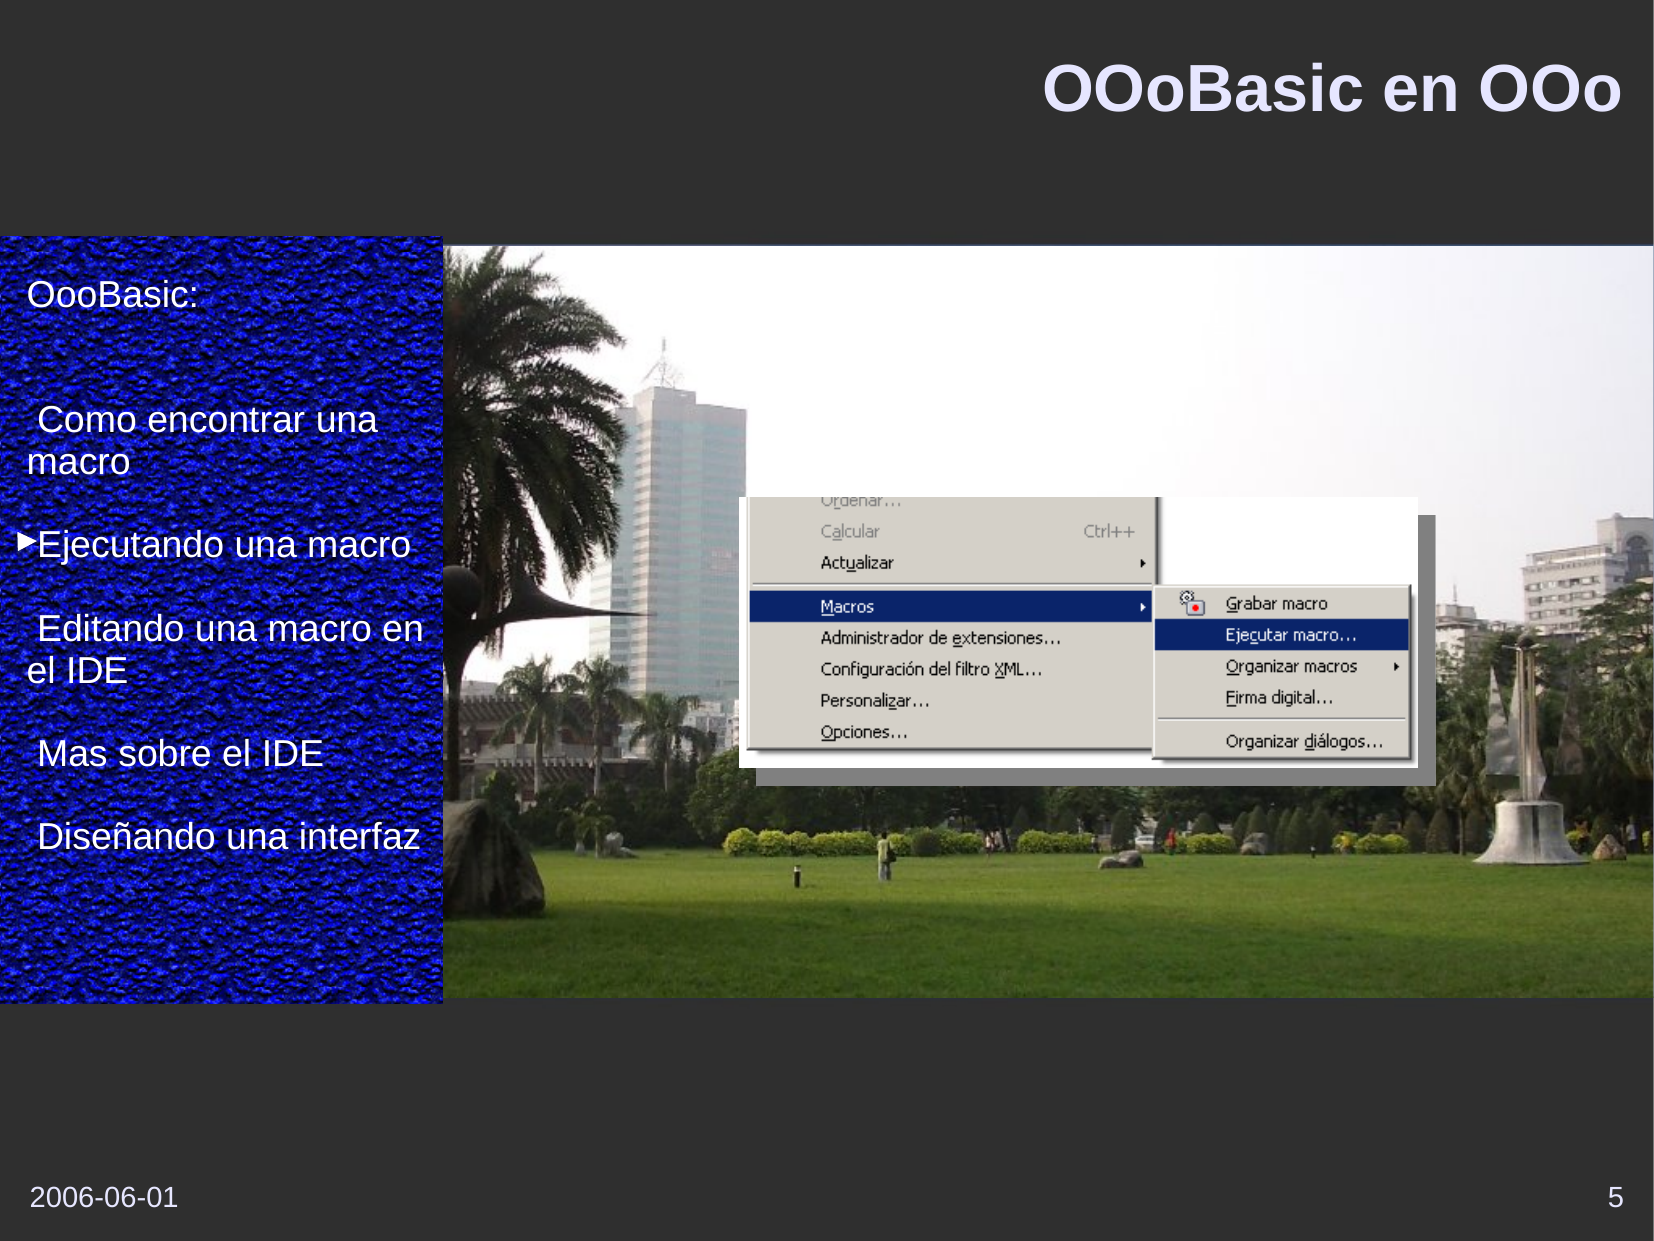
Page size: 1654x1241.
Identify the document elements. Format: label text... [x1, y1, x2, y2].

text_box OooBasic: Como encontrar una macro Ejecutando una macro Editando una macro en el IDE Mas sobre el IDE Diseñando una interfaz [11, 265, 455, 866]
picture [0, 0, 1654, 1241]
text_box [0, 236, 443, 1004]
title OOoBasic en OOo [29, 29, 1625, 148]
text_box [17, 531, 37, 552]
